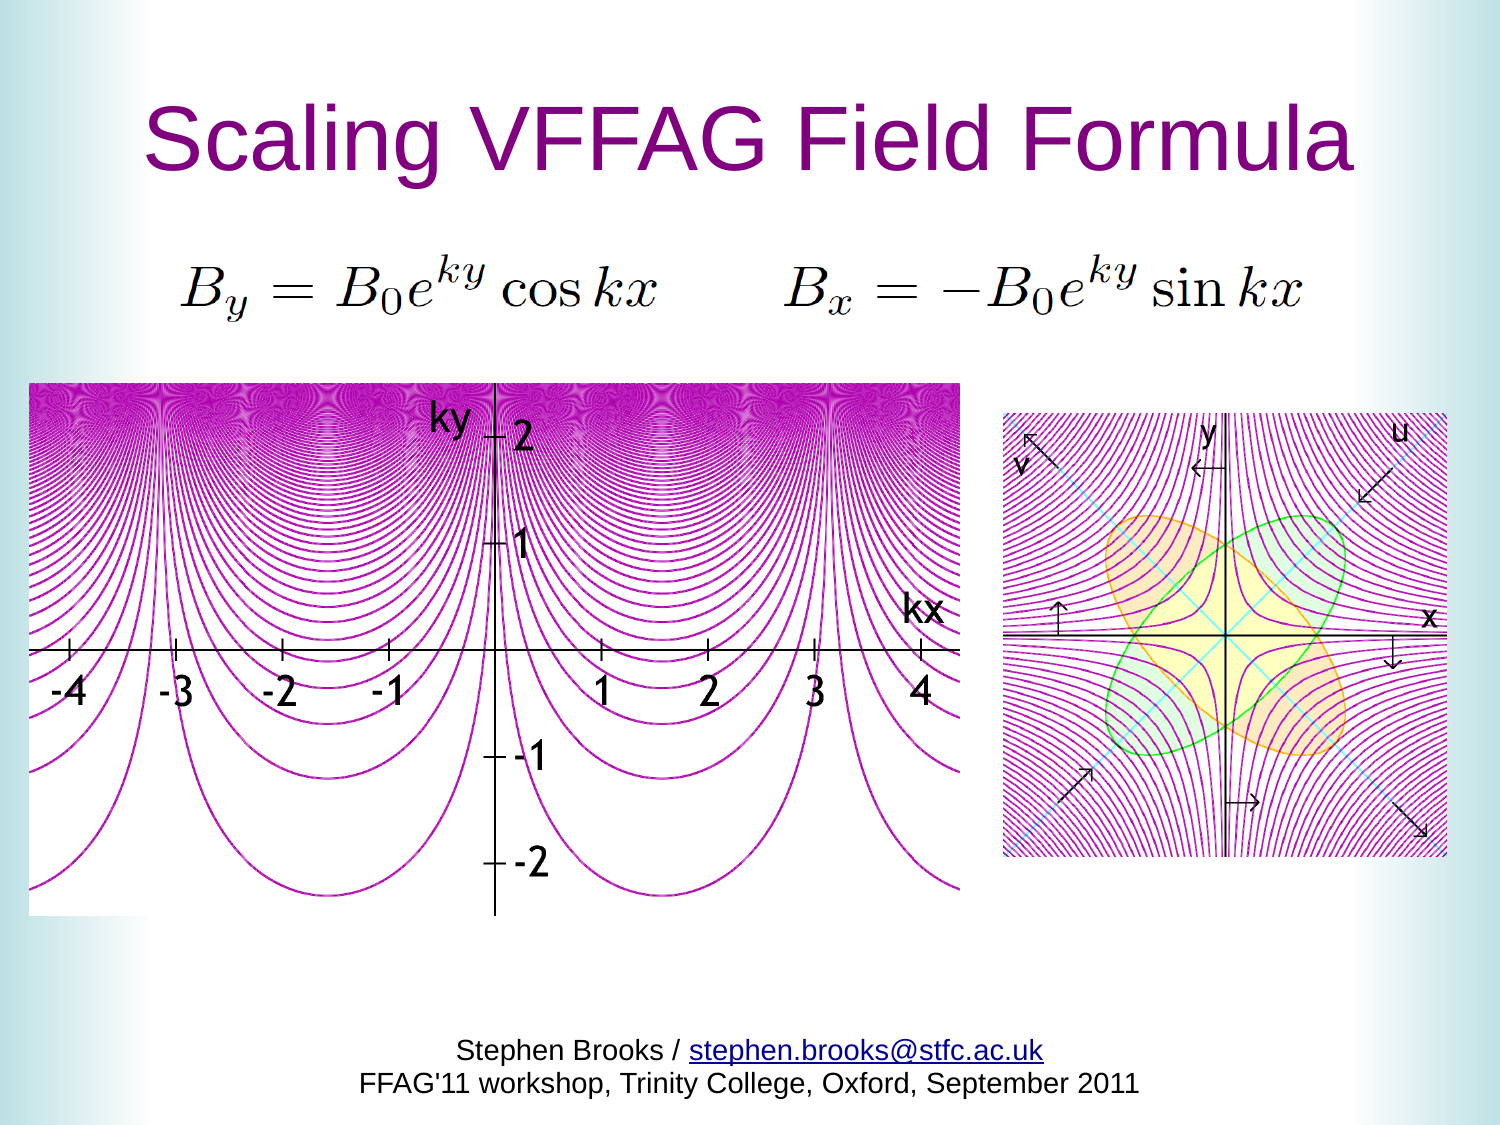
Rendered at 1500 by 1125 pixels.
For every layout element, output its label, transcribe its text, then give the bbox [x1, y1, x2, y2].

picture [177, 247, 1307, 325]
picture [1003, 413, 1447, 857]
picture [29, 383, 960, 916]
title Scaling VFFAG Field Formula [75, 45, 1425, 233]
